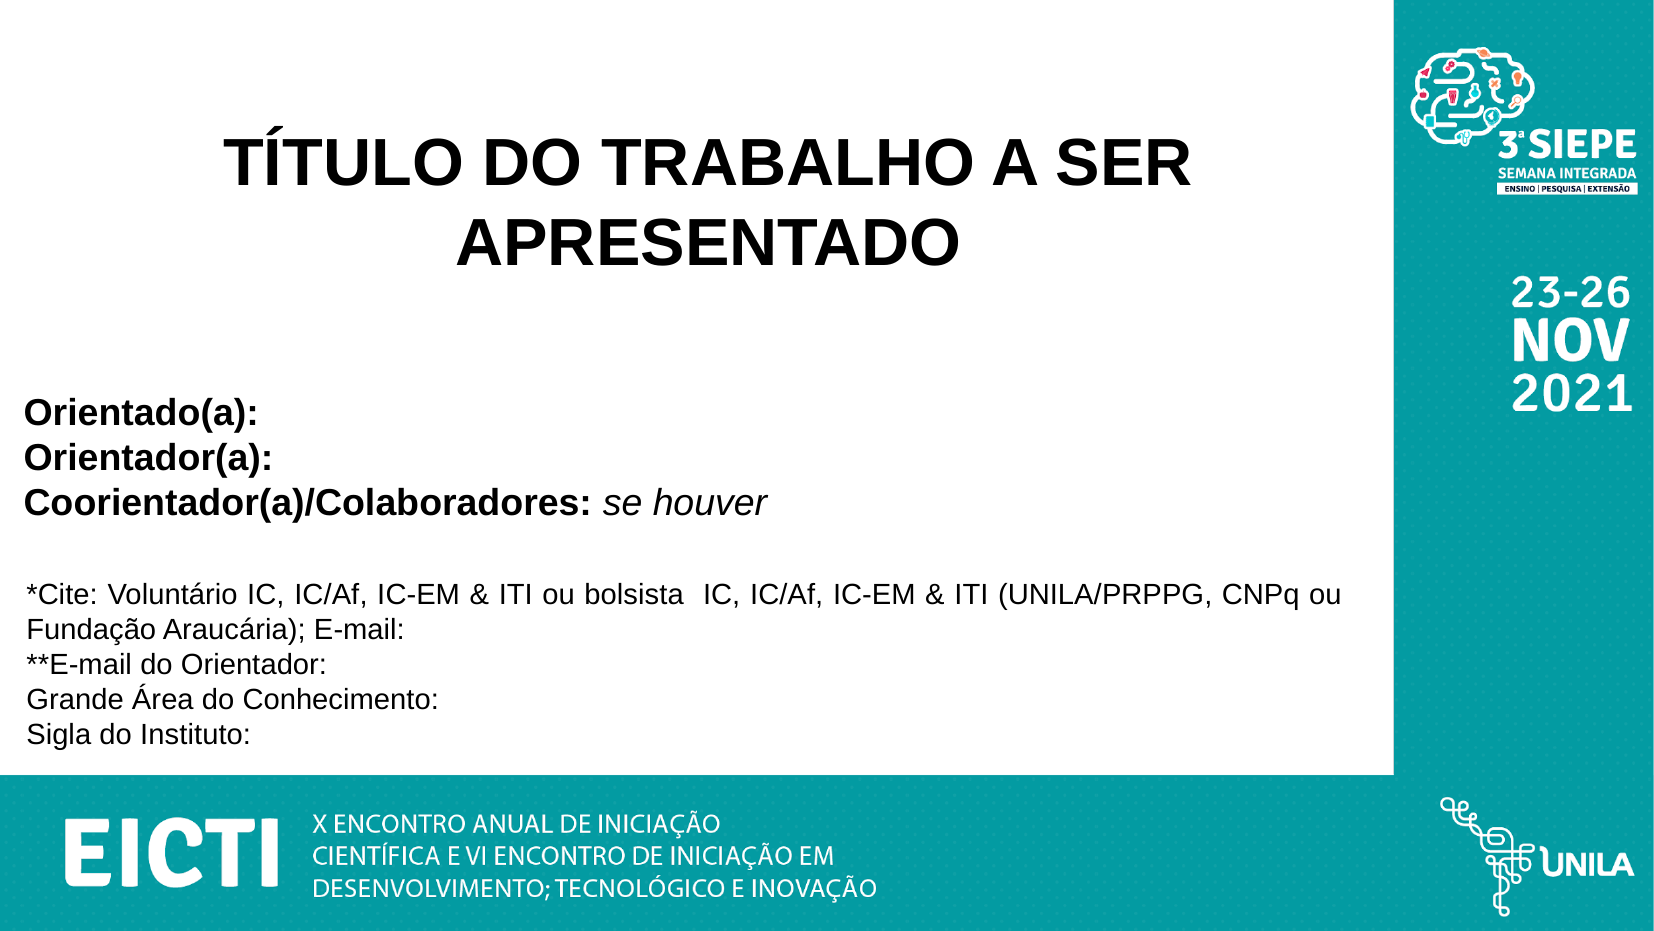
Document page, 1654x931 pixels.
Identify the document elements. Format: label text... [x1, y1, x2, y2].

text_box *Cite: Voluntário IC, IC/Af, IC-EM & ITI ou bolsista IC, IC/Af, IC-EM & ITI (UNILA/PRPPG, CNPq ou Fundação Araucária); E-mail: **E-mail do Orientador: Grande Área do Conhecimento: Sigla do Instituto: [11, 567, 1359, 768]
picture [0, 0, 1654, 931]
